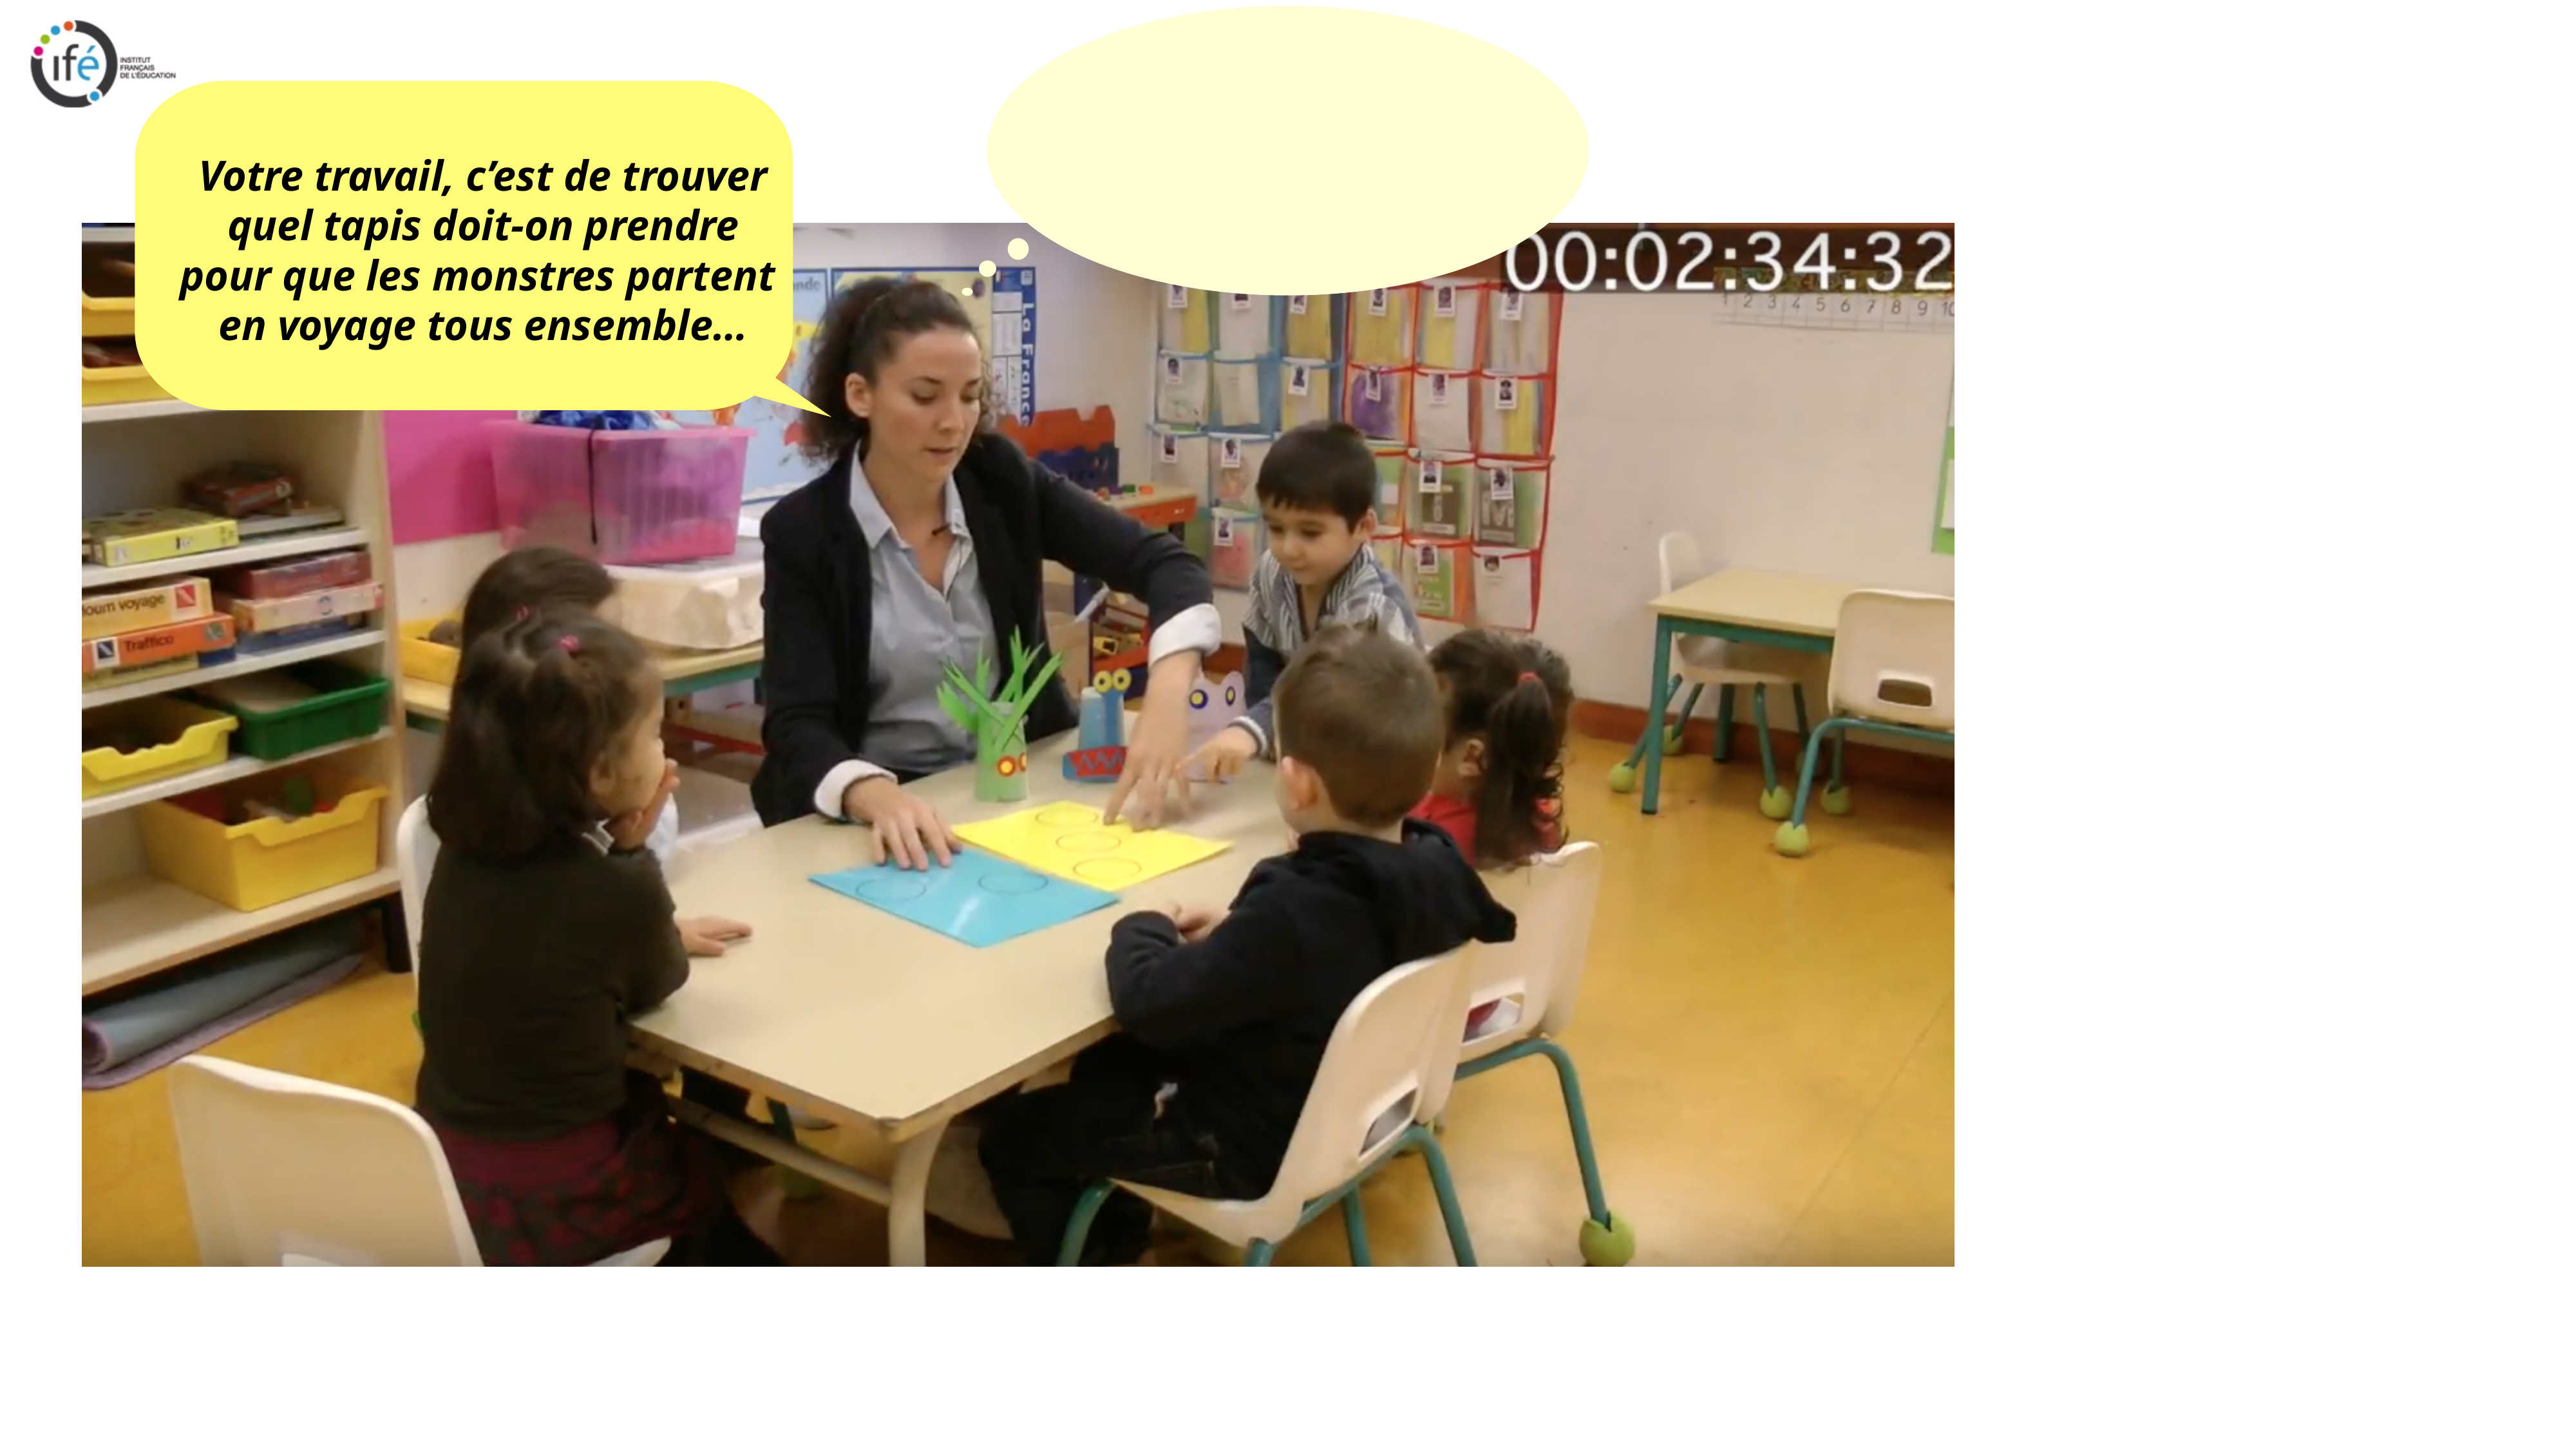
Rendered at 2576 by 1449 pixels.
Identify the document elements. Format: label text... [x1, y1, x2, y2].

text_box Votre travail, c’est de trouver quel tapis doit-on prendre pour que les monstres partent en voyage tous ensemble… [135, 80, 832, 417]
text_box [987, 6, 1589, 296]
text_box [1007, 238, 1029, 260]
picture [30, 19, 177, 109]
picture [82, 223, 1955, 1267]
text_box [961, 287, 973, 296]
text_box [979, 260, 996, 277]
